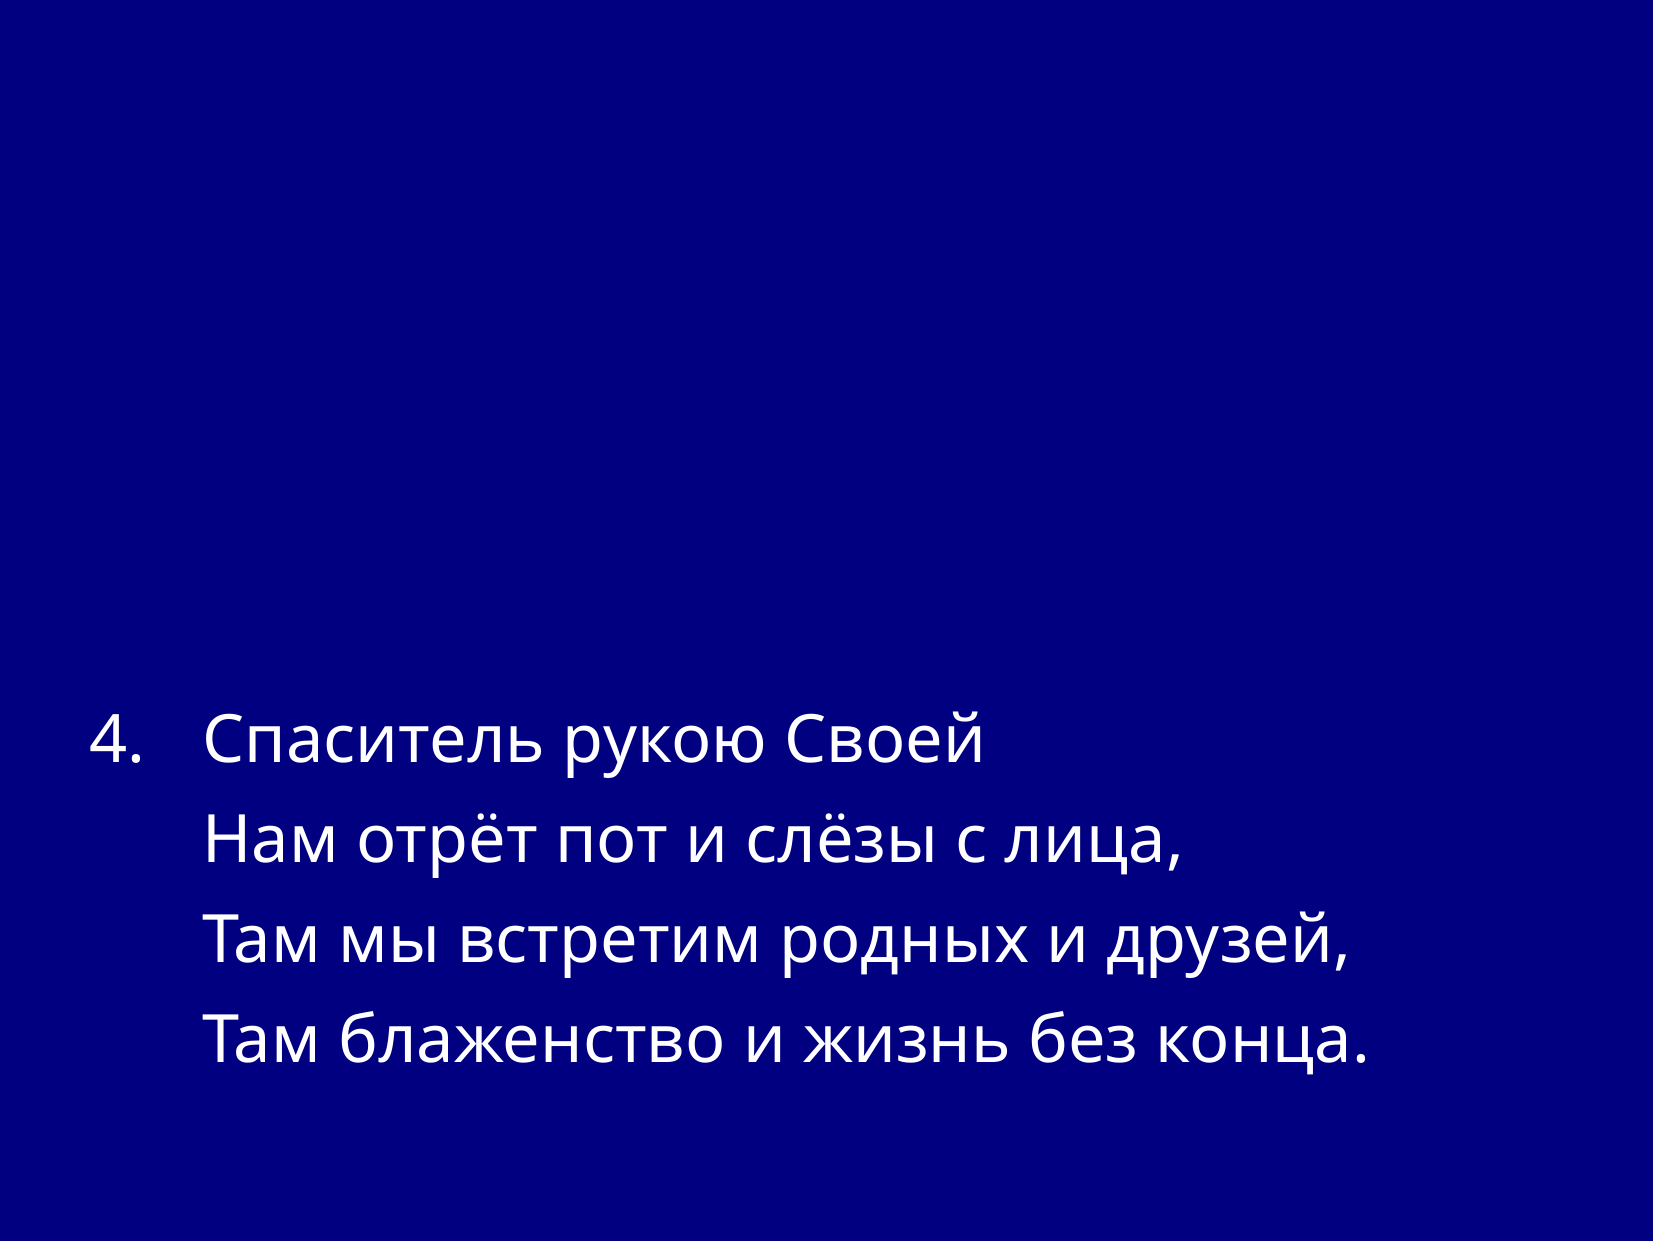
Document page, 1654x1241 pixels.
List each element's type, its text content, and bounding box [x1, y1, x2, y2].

text_box 4. Спаситель рукою Своей Нам отрёт пот и слёзы с лица, Там мы встретим родных и друзей, Там блаженство и жизнь без конца. [75, 675, 1576, 1163]
